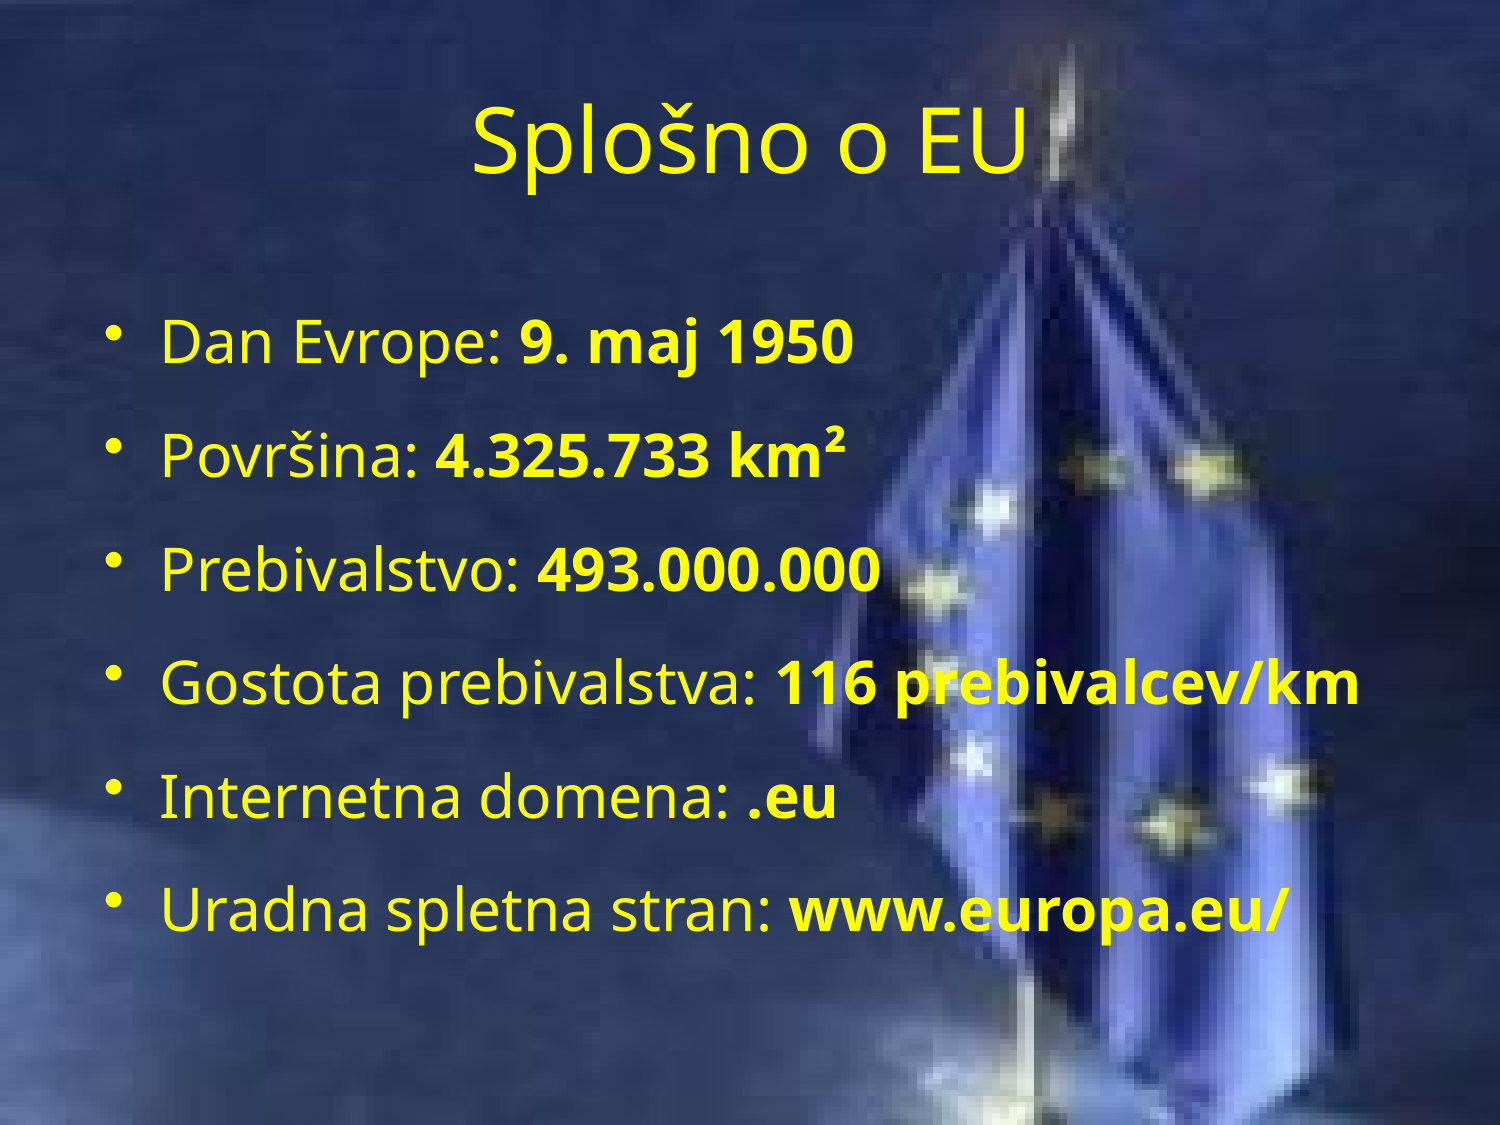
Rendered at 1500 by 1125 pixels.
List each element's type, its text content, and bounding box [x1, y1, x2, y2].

title Splošno o EU [76, 42, 1427, 231]
picture [0, 0, 1500, 1125]
list Dan Evrope: 9. maj 1950 Površina: 4.325.733 km² Prebivalstvo: 493.000.000 Gostota prebivalstva: 116 prebivalcev/km Internetna domena: .eu Uradna spletna stran: www.europa.eu/ [88, 267, 1439, 1010]
